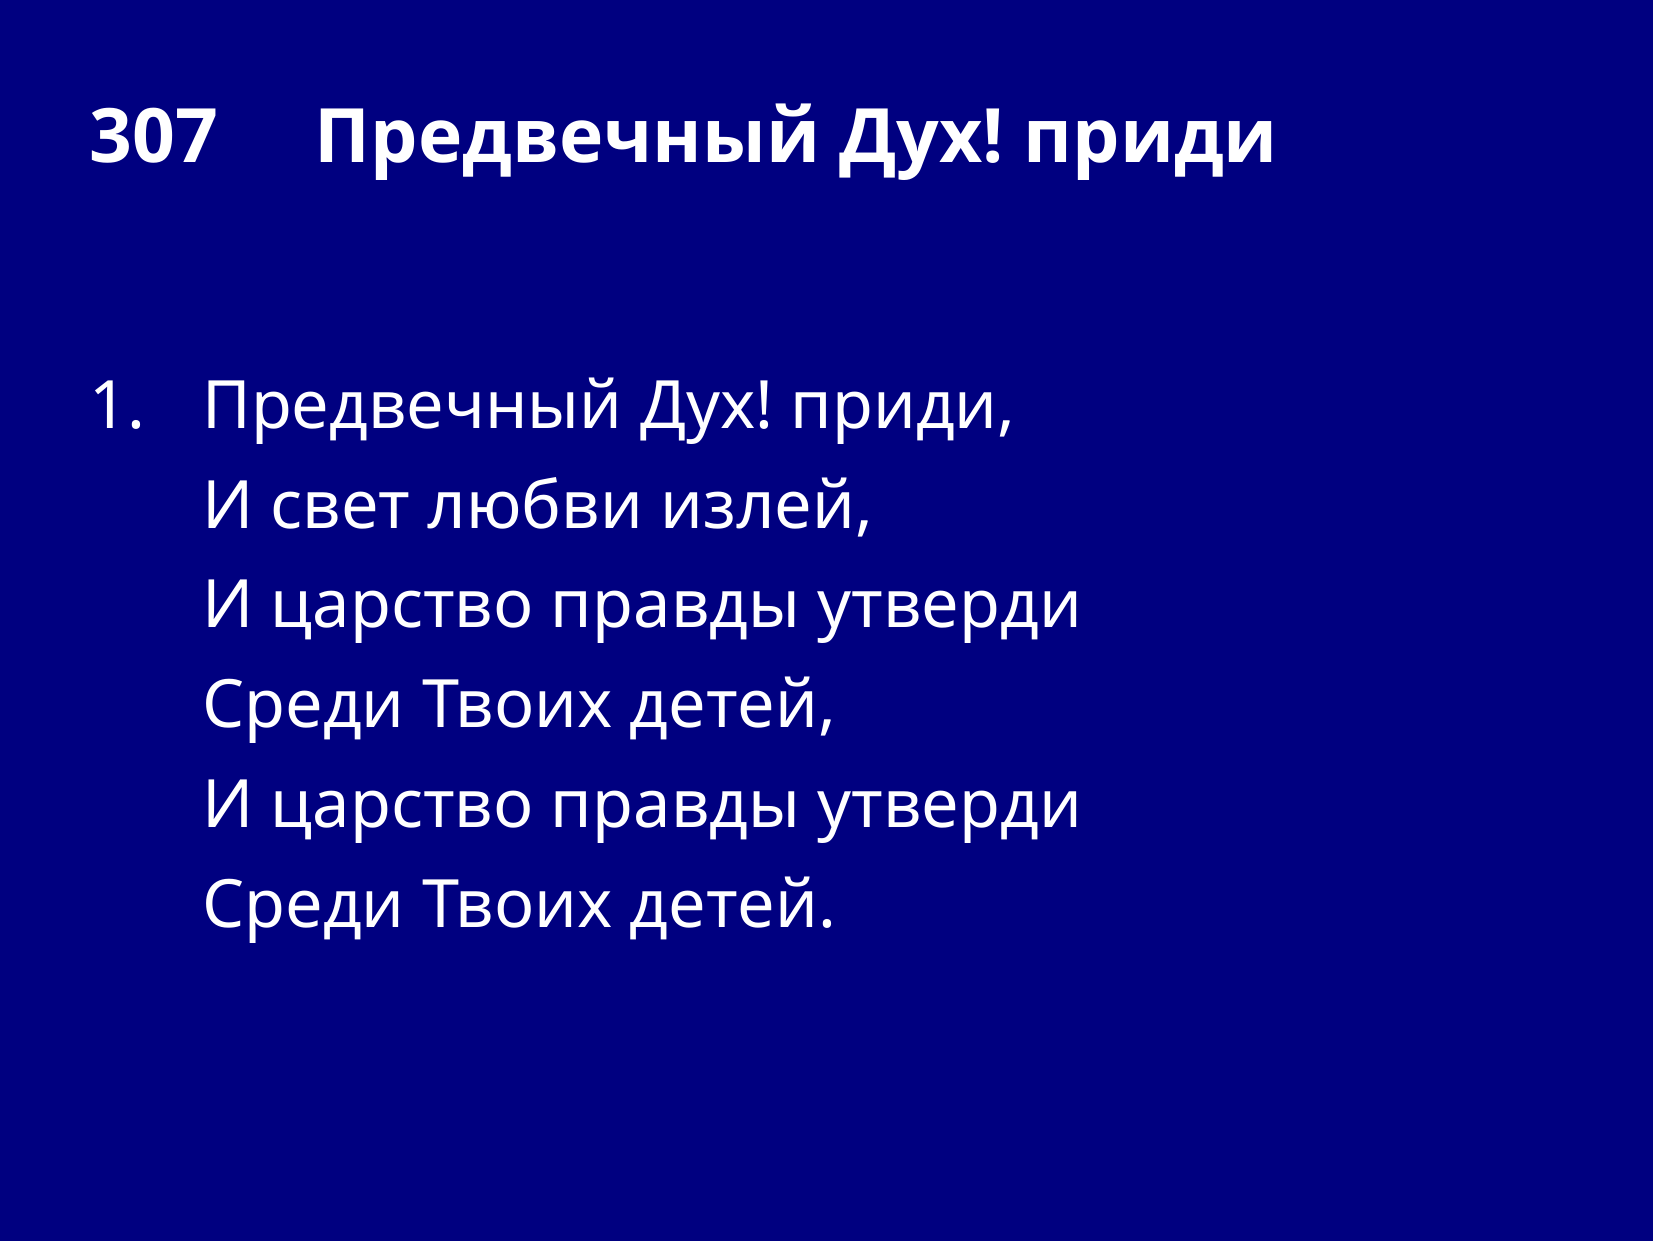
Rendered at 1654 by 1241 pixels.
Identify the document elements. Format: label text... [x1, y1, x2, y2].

text_box 307 Предвечный Дух! приди [75, 75, 1576, 188]
text_box 1. Предвечный Дух! приди, И свет любви излей, И царство правды утверди Среди Твоих детей, И царство правды утверди Среди Твоих детей. [75, 188, 1576, 1163]
